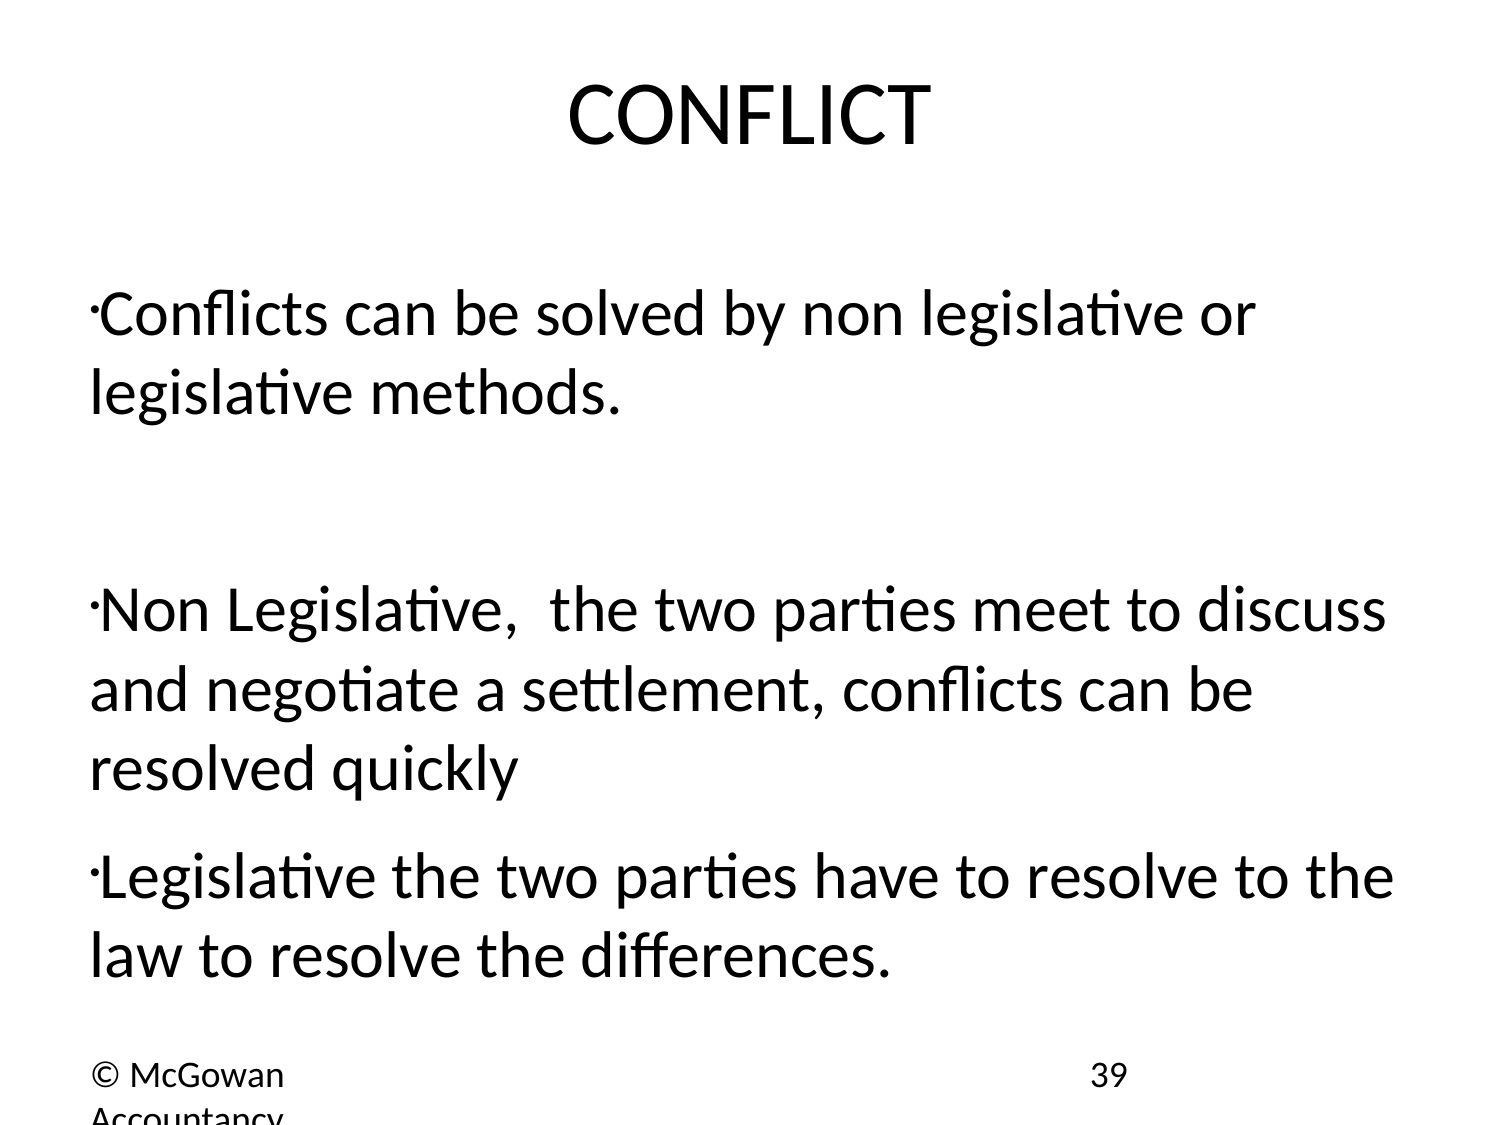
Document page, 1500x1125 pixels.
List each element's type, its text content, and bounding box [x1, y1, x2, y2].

title CONFLICT [75, 45, 1425, 233]
text_box © McGowan Accountancy Services [75, 1042, 425, 1103]
list Conflicts can be solved by non legislative or legislative methods. Non Legislative, the two parties meet to discuss and negotiate a settlement, conflicts can be resolved quickly Legislative the two parties have to resolve to the law to resolve the differences. [75, 262, 1425, 1005]
text_box [1074, 1042, 1425, 1103]
